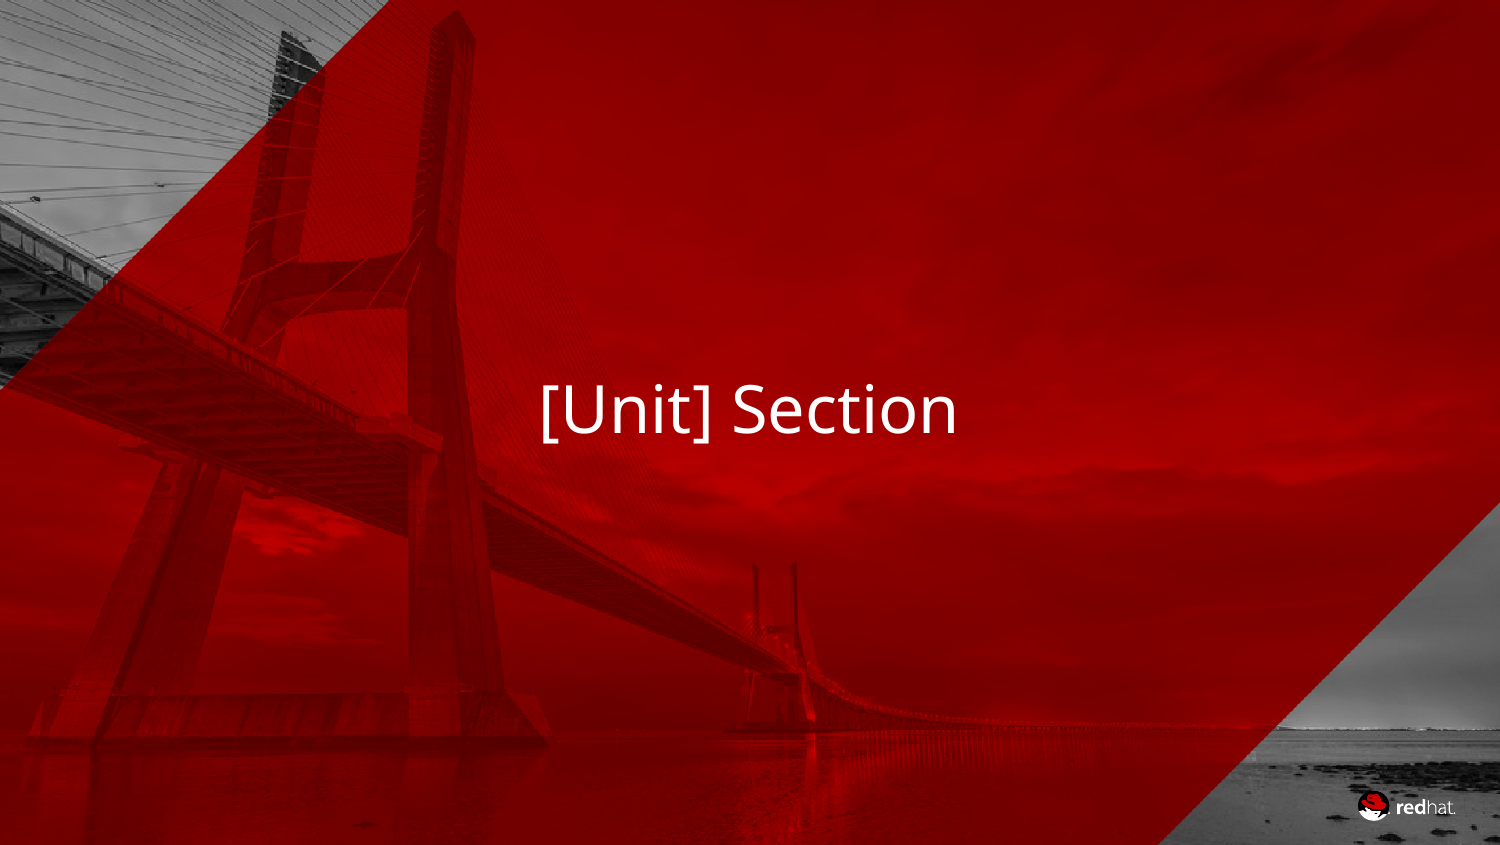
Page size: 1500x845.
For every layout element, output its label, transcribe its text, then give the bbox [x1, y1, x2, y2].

title [Unit] Section [112, 330, 1388, 486]
picture [0, 0, 1500, 845]
